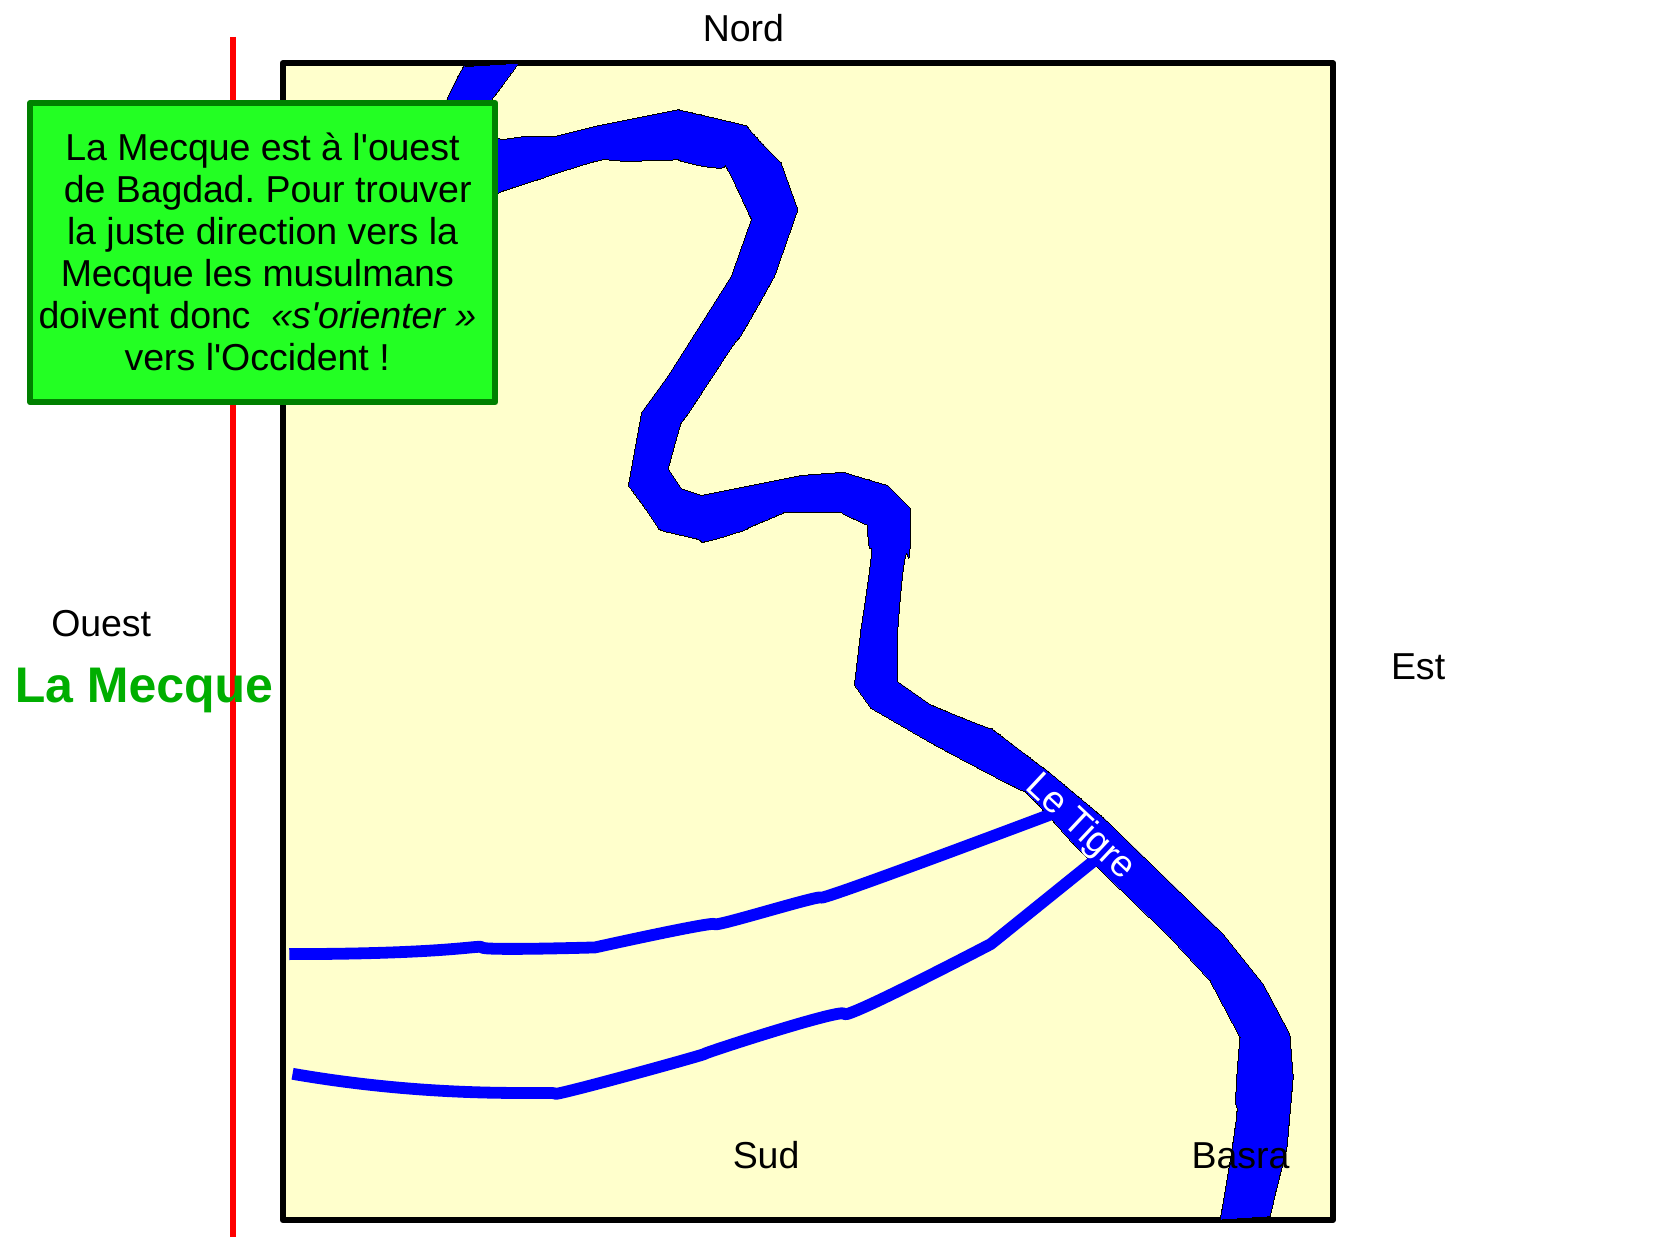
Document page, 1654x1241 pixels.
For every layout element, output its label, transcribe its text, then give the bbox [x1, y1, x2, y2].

text_box Le Tigre [1002, 748, 1192, 931]
text_box Est [1376, 638, 1586, 696]
text_box La Mecque est à l'ouest de Bagdad. Pour trouver la juste direction vers la Mecque les musulmans doivent donc «s'orienter » vers l'Occident ! [29, 103, 496, 403]
text_box Basra [1176, 1127, 1334, 1184]
text_box Nord [688, 0, 905, 57]
text_box La Mecque [0, 649, 303, 722]
text_box [282, 63, 1334, 1221]
text_box Sud [718, 1127, 845, 1208]
text_box Ouest [36, 595, 193, 649]
